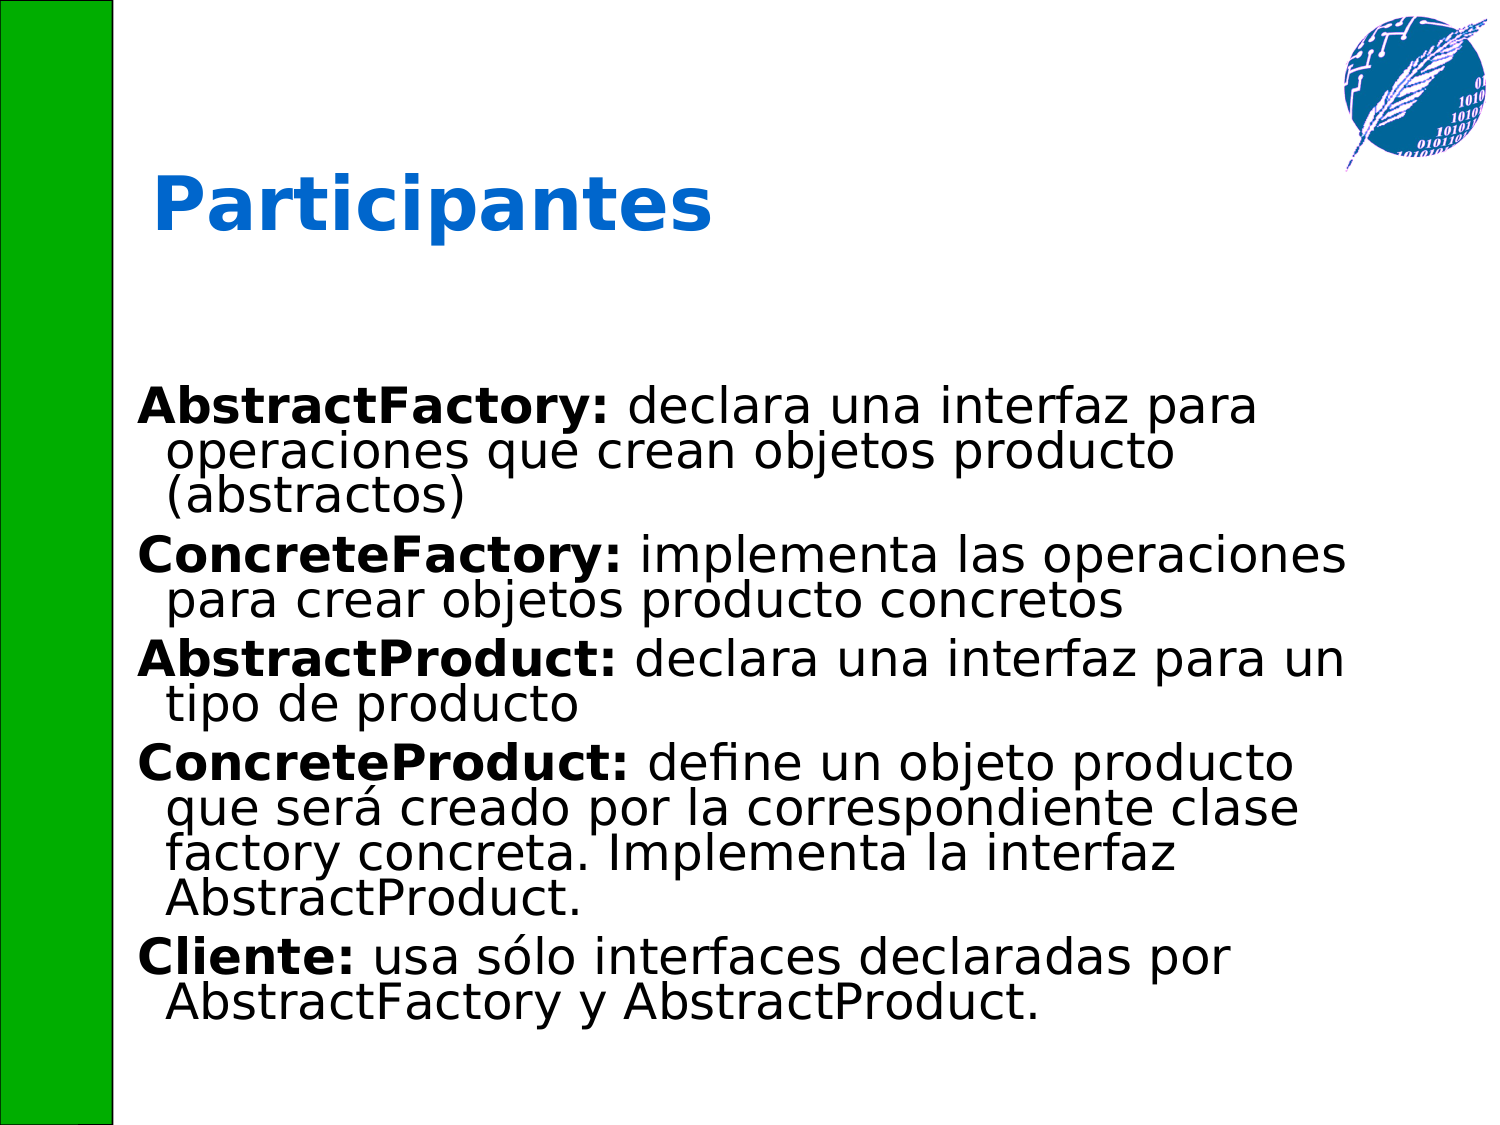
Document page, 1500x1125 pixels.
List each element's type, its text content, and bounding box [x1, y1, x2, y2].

picture [1417, 140, 1425, 149]
title Participantes [136, 118, 1411, 307]
picture [1341, 15, 1488, 172]
list AbstractFactory: declara una interfaz para operaciones que crean objetos producto (abstractos) ConcreteFactory: implementa las operaciones para crear objetos producto concretos AbstractProduct: declara una interfaz para un tipo de producto ConcreteProduct: define un objeto producto que será creado por la correspondiente clase factory concreta. Implementa la interfaz AbstractProduct. Cliente: usa sólo interfaces declaradas por AbstractFactory y AbstractProduct. [137, 387, 1397, 1102]
